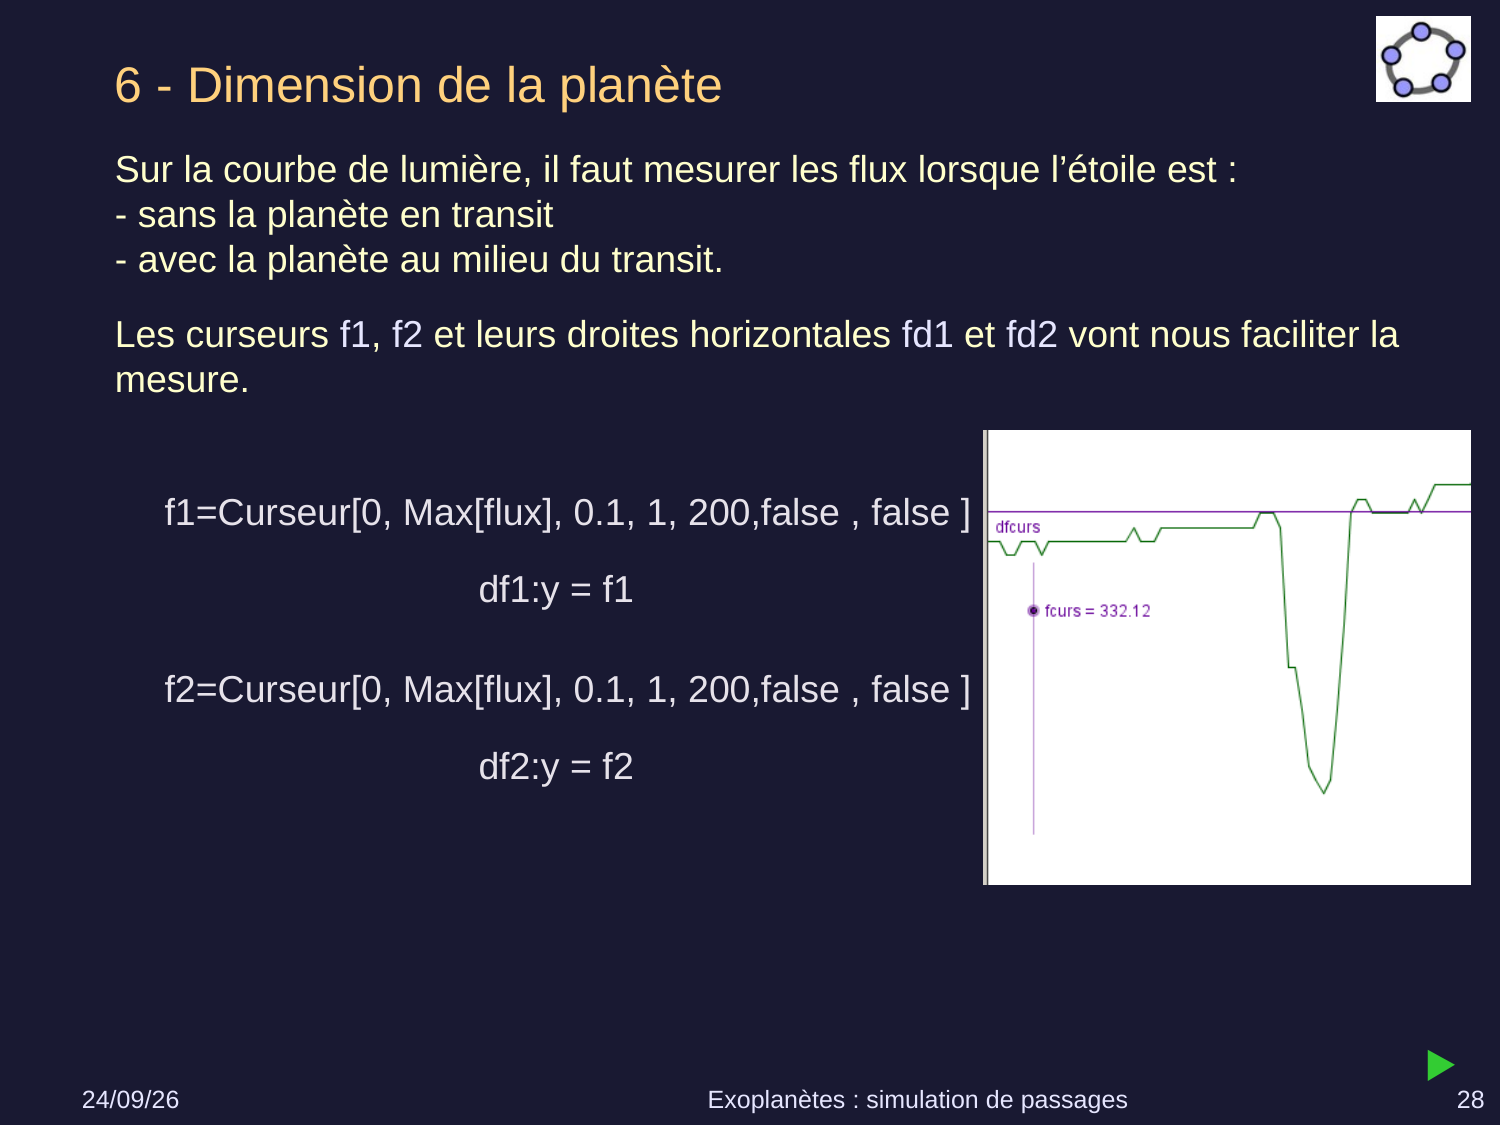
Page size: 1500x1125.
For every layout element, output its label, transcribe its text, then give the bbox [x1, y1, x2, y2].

text_box f2=Curseur[0, Max[flux], 0.1, 1, 200,false , false ] [149, 657, 987, 718]
text_box Sur la courbe de lumière, il faut mesurer les flux lorsque l’étoile est : - sans la planète en transit - avec la planète au milieu du transit. [100, 137, 1424, 288]
text_box 6 - Dimension de la planète [100, 44, 1424, 120]
text_box f1=Curseur[0, Max[flux], 0.1, 1, 200,false , false ] [149, 479, 983, 541]
text_box df1:y = f1 [463, 557, 649, 618]
chart [983, 430, 1471, 886]
picture [1376, 16, 1471, 102]
text_box df2:y = f2 [463, 734, 649, 796]
text_box Les curseurs f1, f2 et leurs droites horizontales fd1 et fd2 vont nous faciliter la mesure. [100, 302, 1424, 409]
text_box  [1409, 1034, 1475, 1096]
